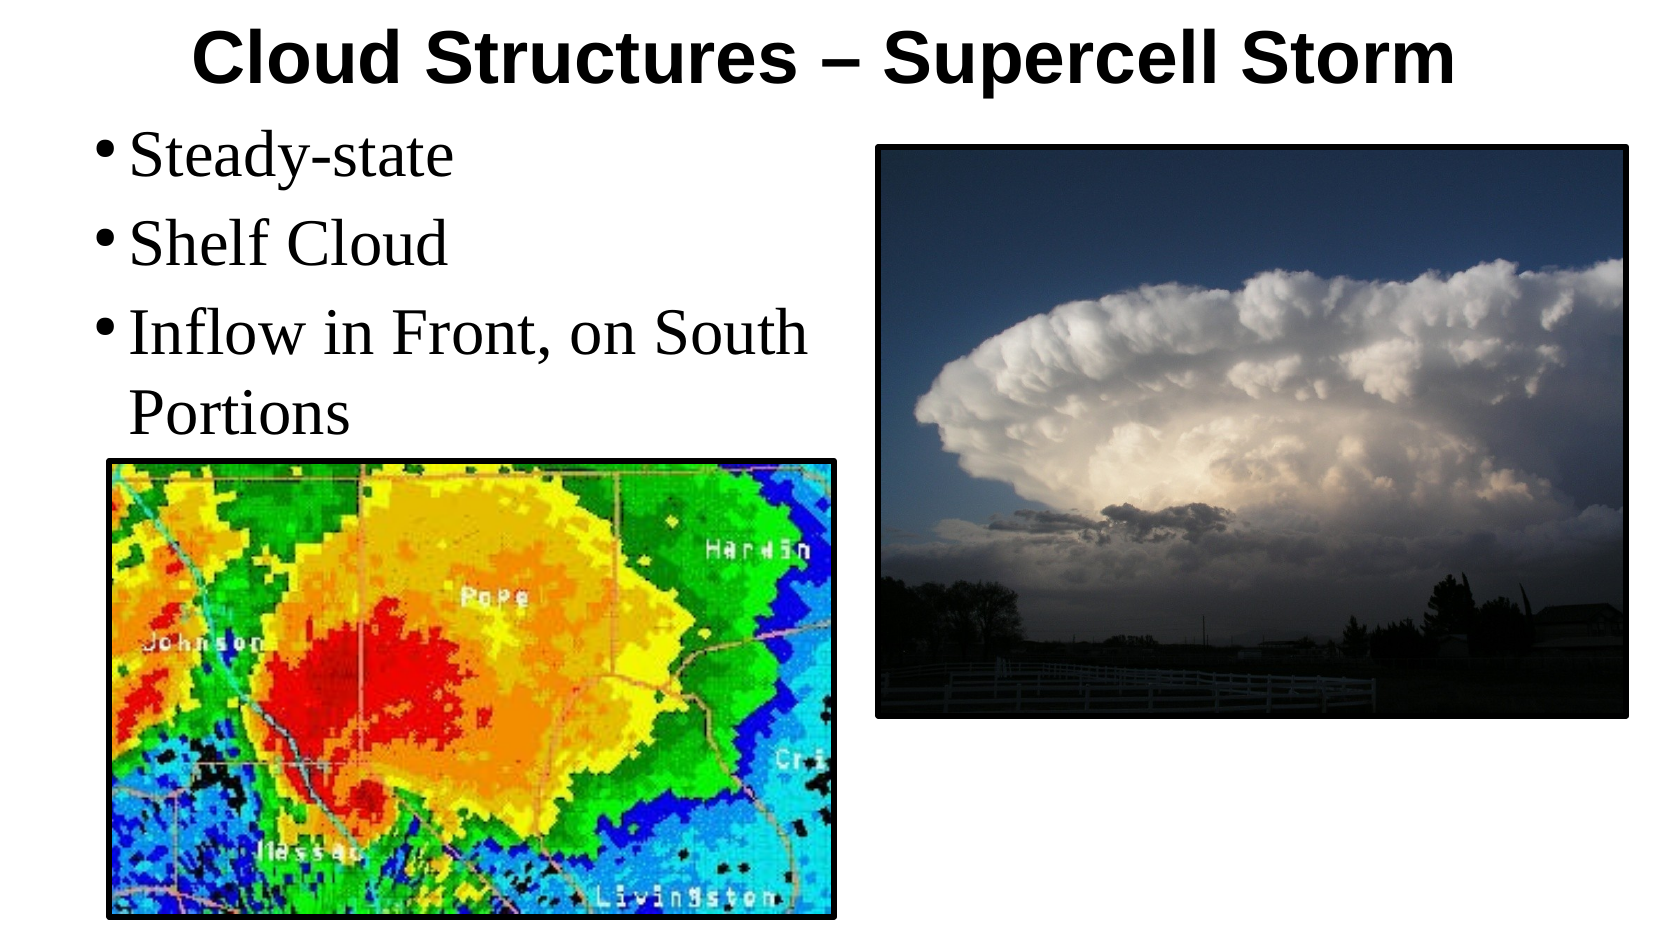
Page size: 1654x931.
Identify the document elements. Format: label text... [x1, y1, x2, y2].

title Cloud Structures – Supercell Storm [0, 0, 1654, 107]
text_box Steady-state Shelf Cloud Inflow in Front, on South Portions [41, 102, 863, 456]
picture [881, 150, 1624, 713]
picture [112, 463, 832, 914]
